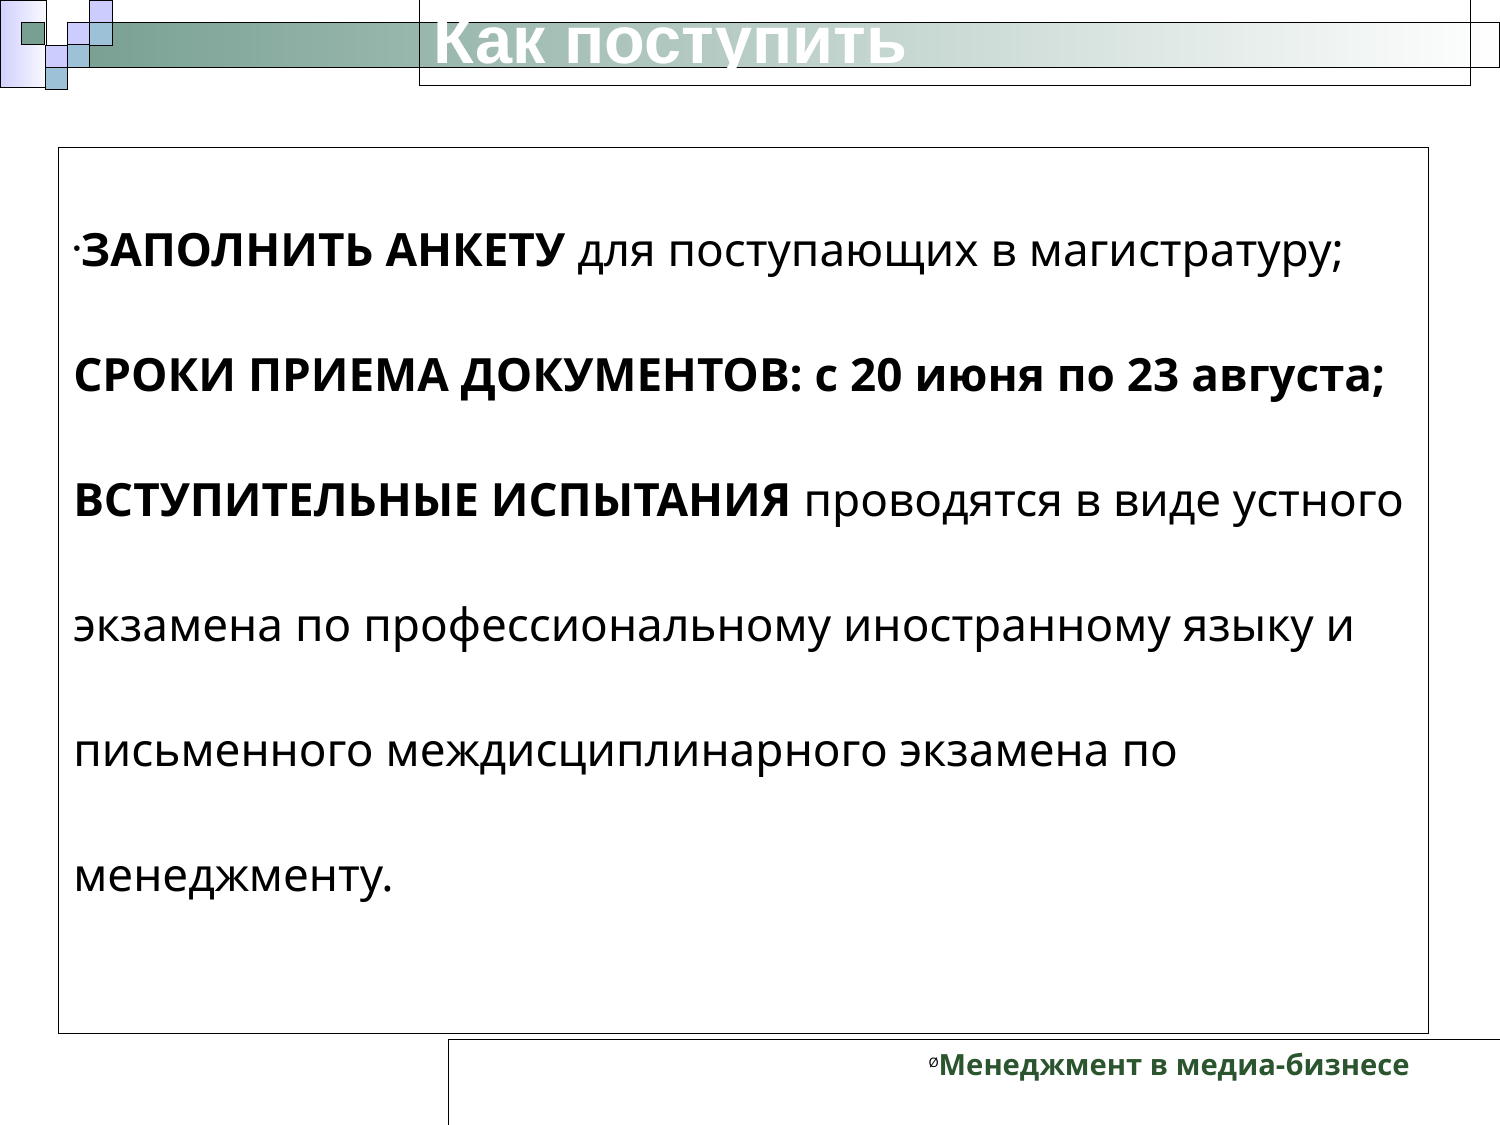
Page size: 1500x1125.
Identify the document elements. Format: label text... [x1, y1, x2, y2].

text_box Как поступить [419, 0, 1471, 86]
text_box Менеджмент в медиа-бизнесе [448, 1039, 1500, 1125]
text_box ЗАПОЛНИТЬ АНКЕТУ для поступающих в магистратуру; СРОКИ ПРИЕМА ДОКУМЕНТОВ: с 20 июня по 23 августа; ВСТУПИТЕЛЬНЫЕ ИСПЫТАНИЯ проводятся в виде устного экзамена по профессиональному иностранному языку и письменного междисциплинарного экзамена по менеджменту. [58, 147, 1429, 1034]
